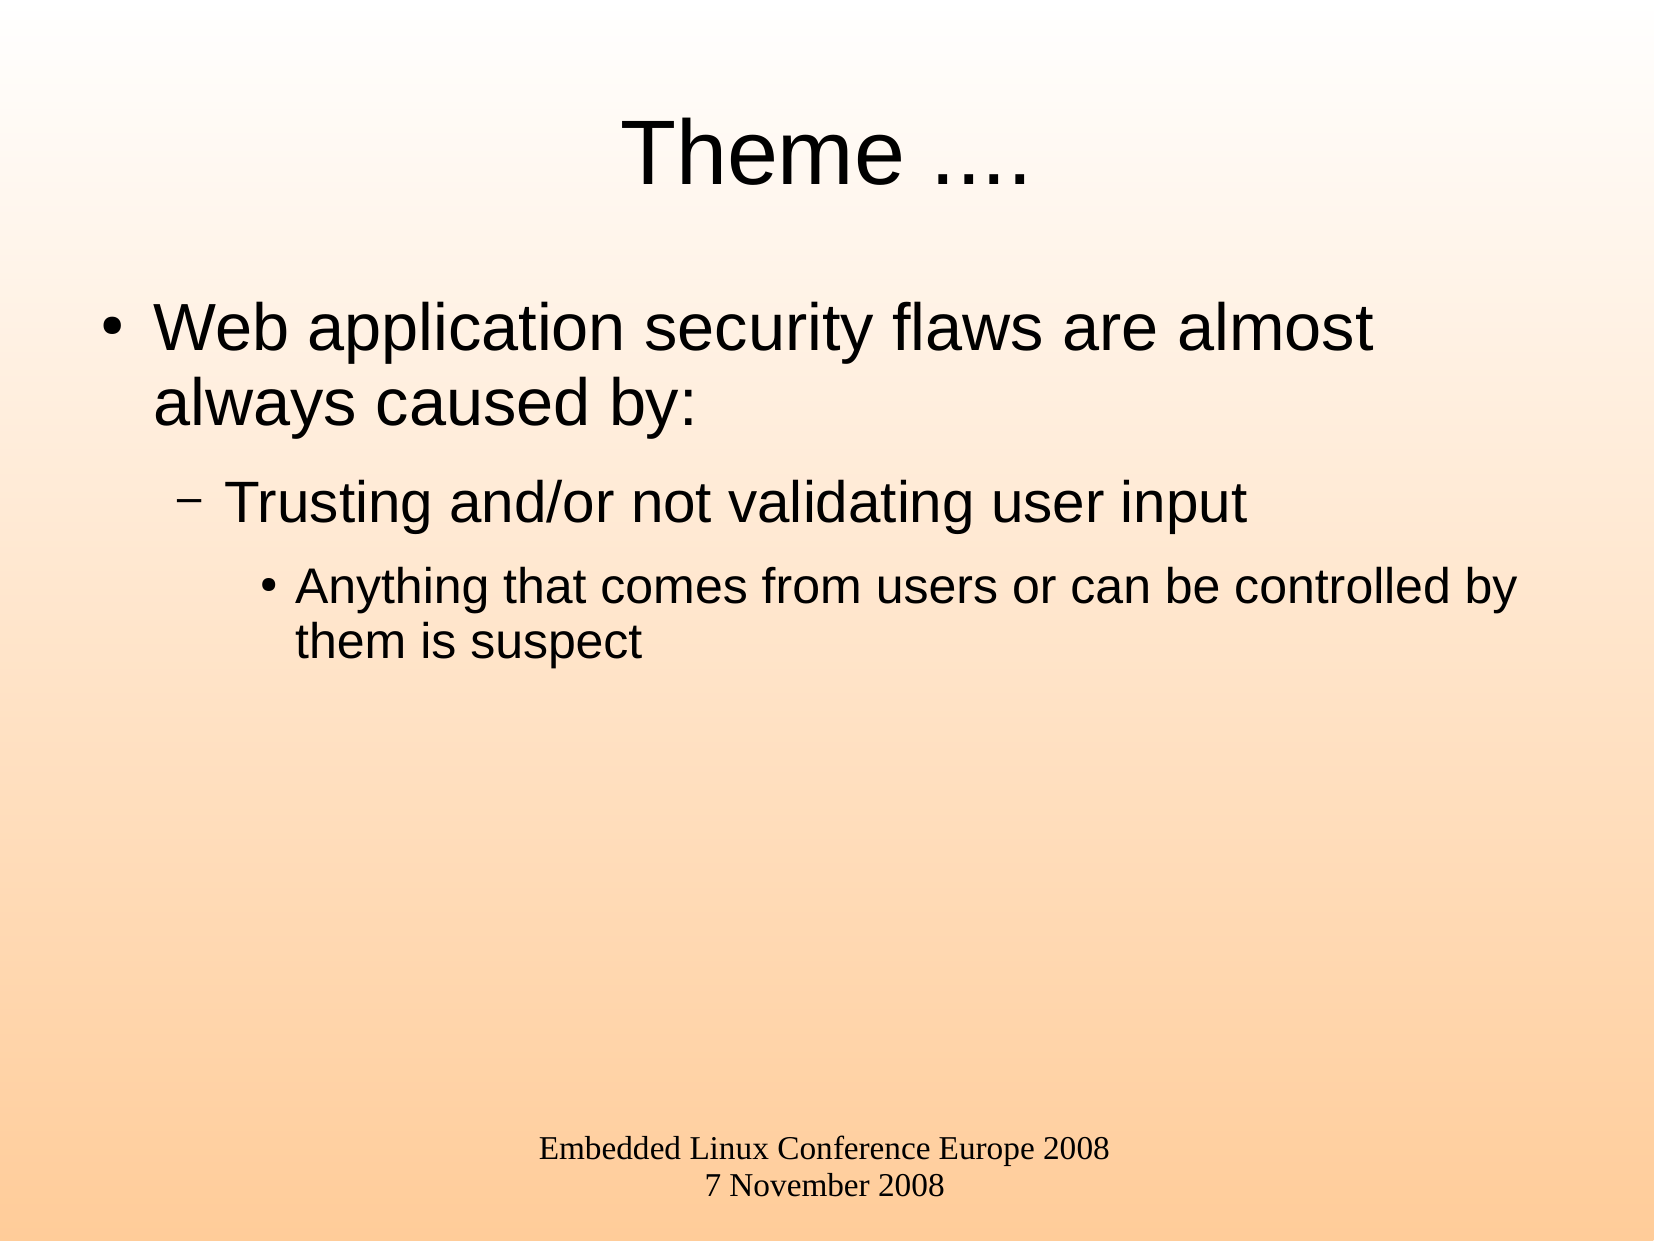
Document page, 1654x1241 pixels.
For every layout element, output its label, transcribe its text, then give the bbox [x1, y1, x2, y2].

title Theme .... [82, 49, 1571, 257]
list Web application security flaws are almost always caused by: Trusting and/or not validating user input Anything that comes from users or can be controlled by them is suspect [82, 290, 1571, 897]
